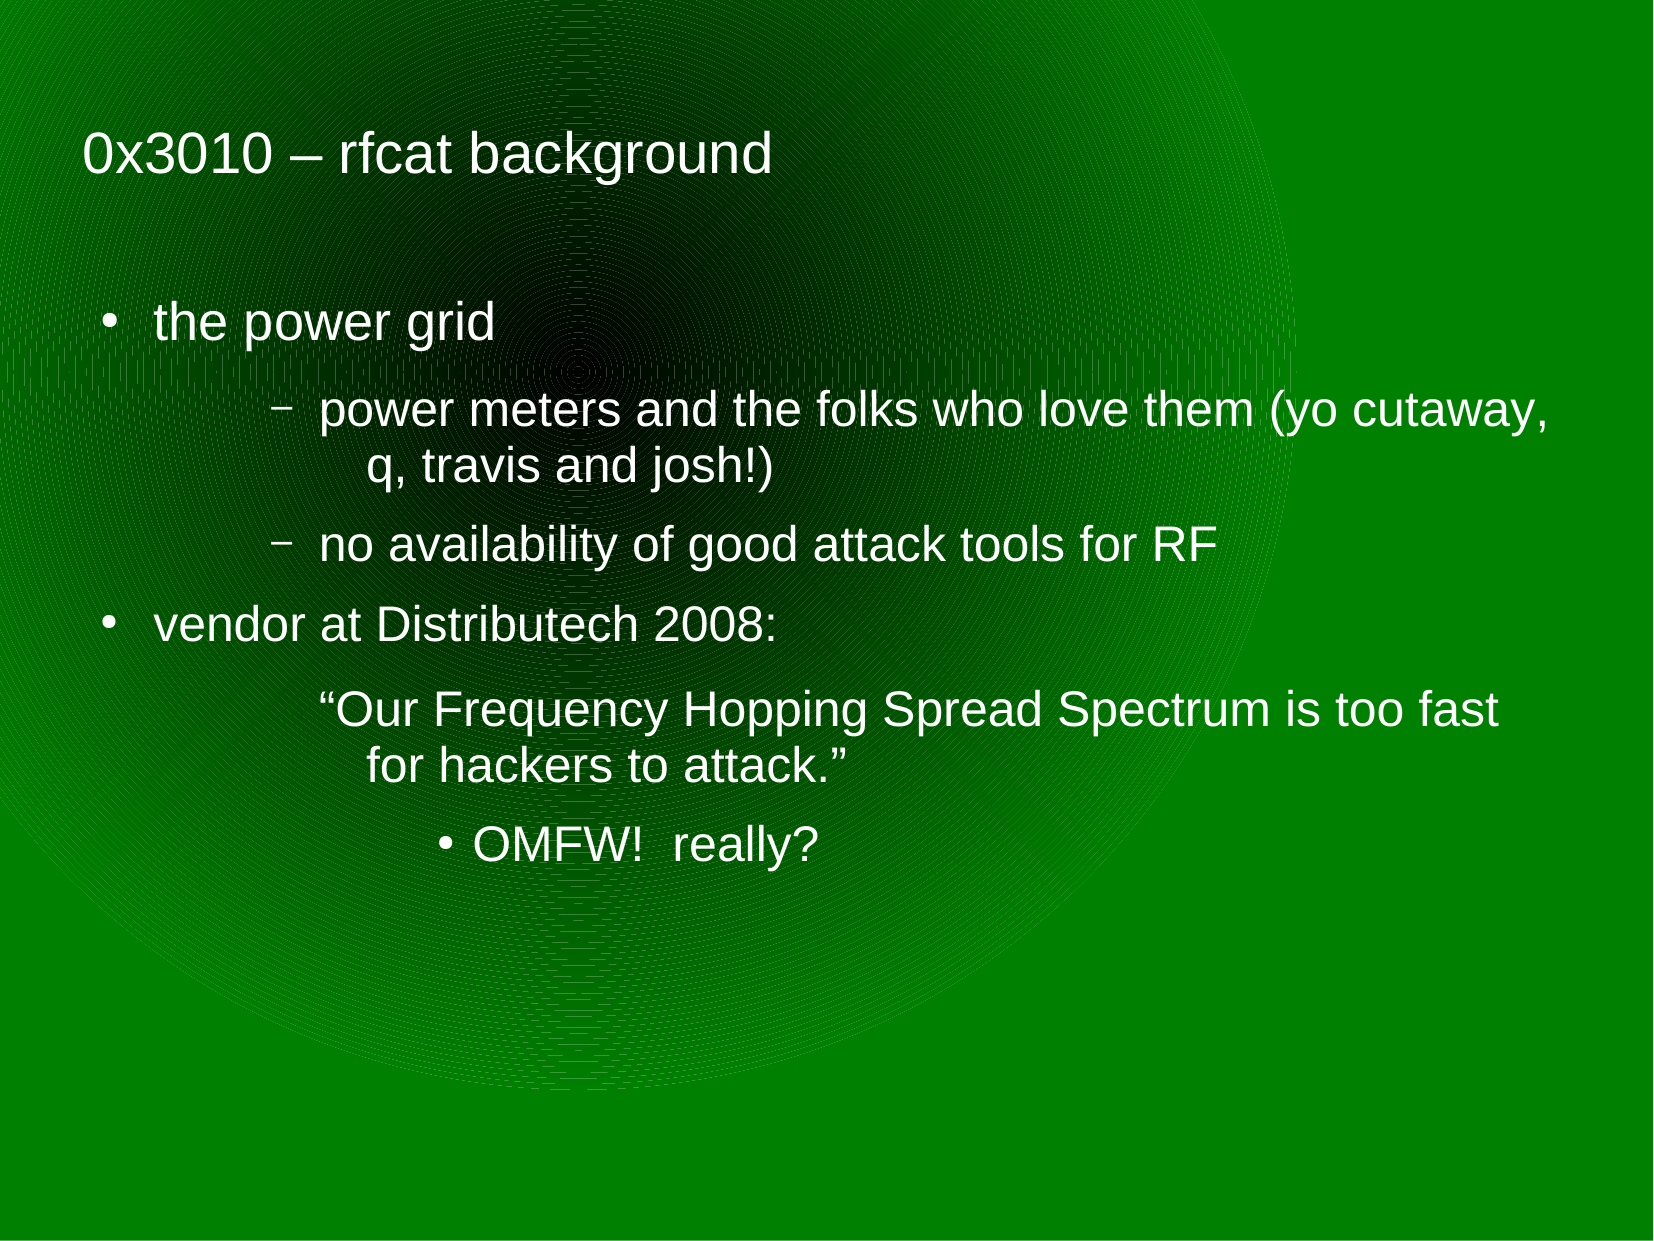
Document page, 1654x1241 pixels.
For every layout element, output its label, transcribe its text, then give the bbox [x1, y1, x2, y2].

title 0x3010 – rfcat background [82, 49, 1571, 257]
list the power grid power meters and the folks who love them (yo cutaway, q, travis and josh!) no availability of good attack tools for RF vendor at Distributech 2008: “Our Frequency Hopping Spread Spectrum is too fast for hackers to attack.” OMFW! really? [82, 291, 1571, 1111]
